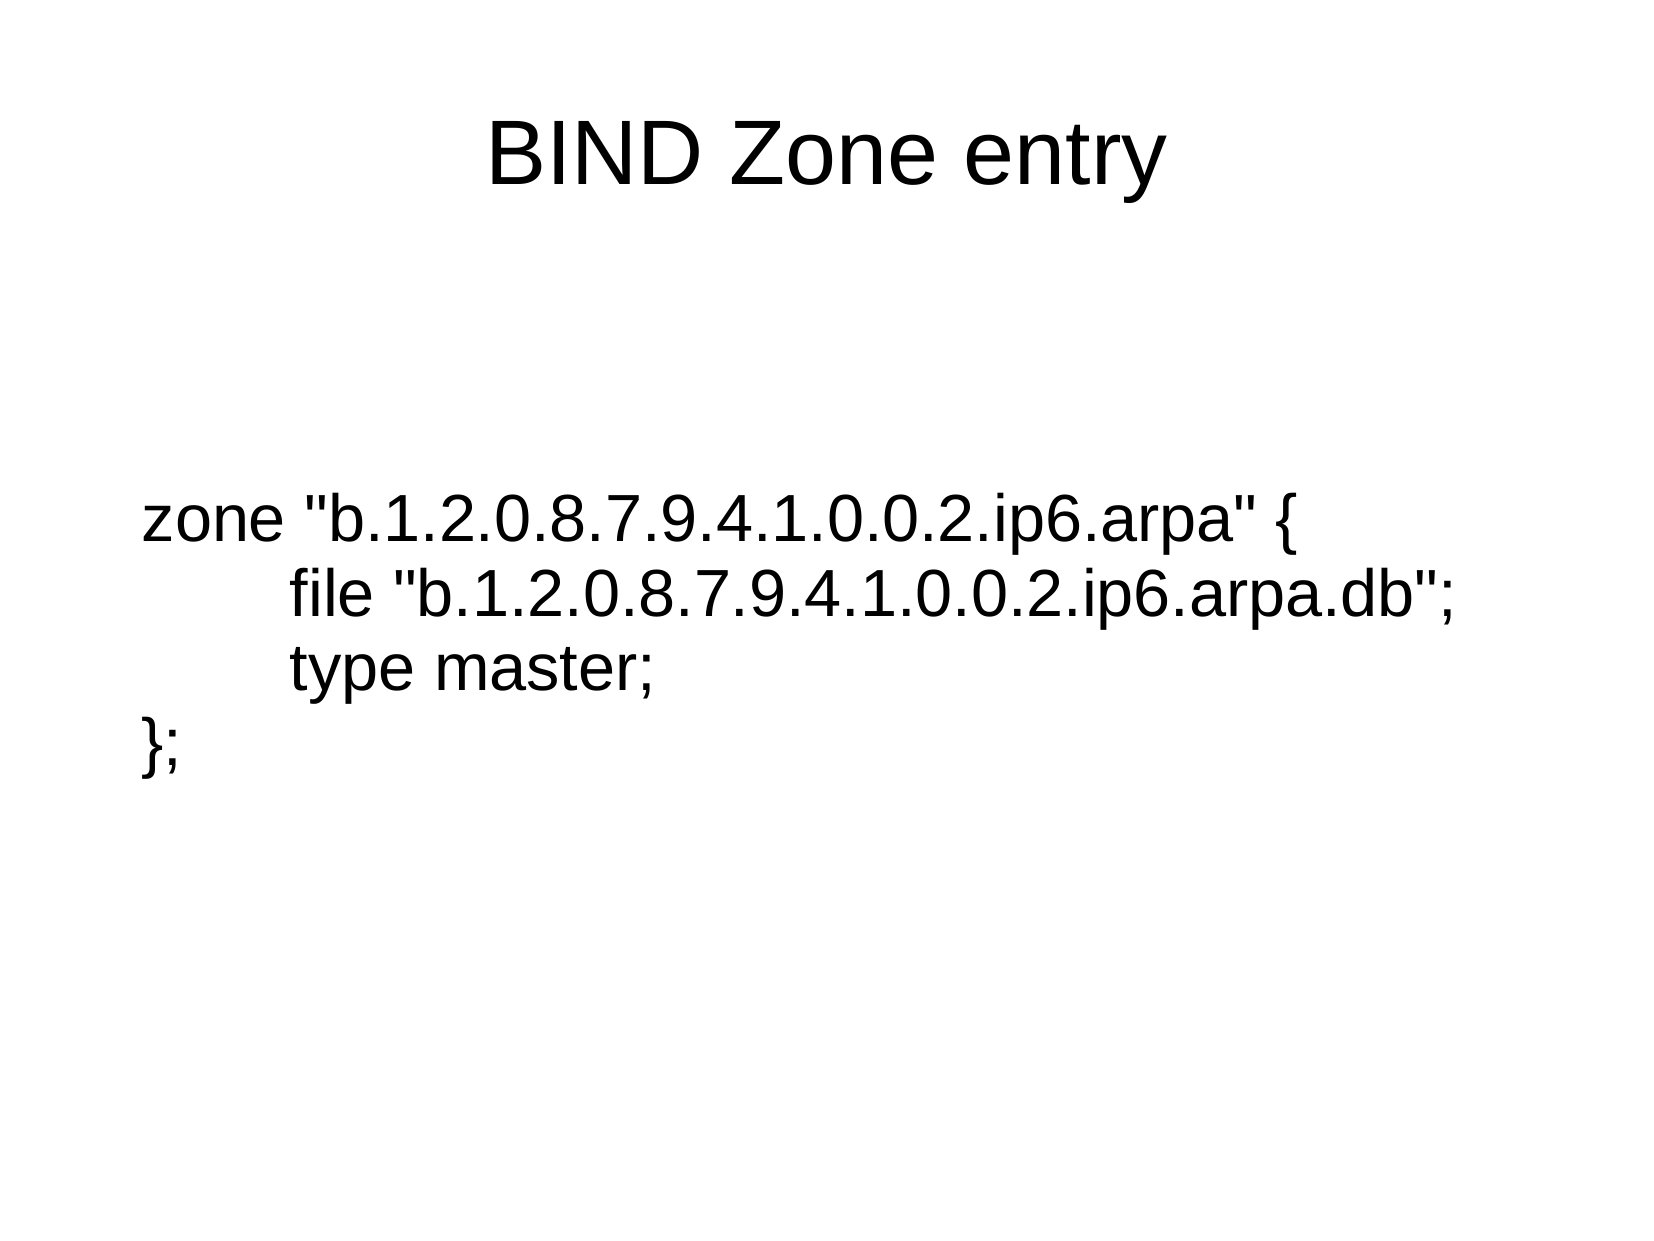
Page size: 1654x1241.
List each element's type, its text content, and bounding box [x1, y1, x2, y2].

subtitle zone "b.1.2.0.8.7.9.4.1.0.0.2.ip6.arpa" { file "b.1.2.0.8.7.9.4.1.0.0.2.ip6.arpa.db"; type master; }; [141, 265, 1506, 1070]
title BIND Zone entry [82, 56, 1571, 250]
